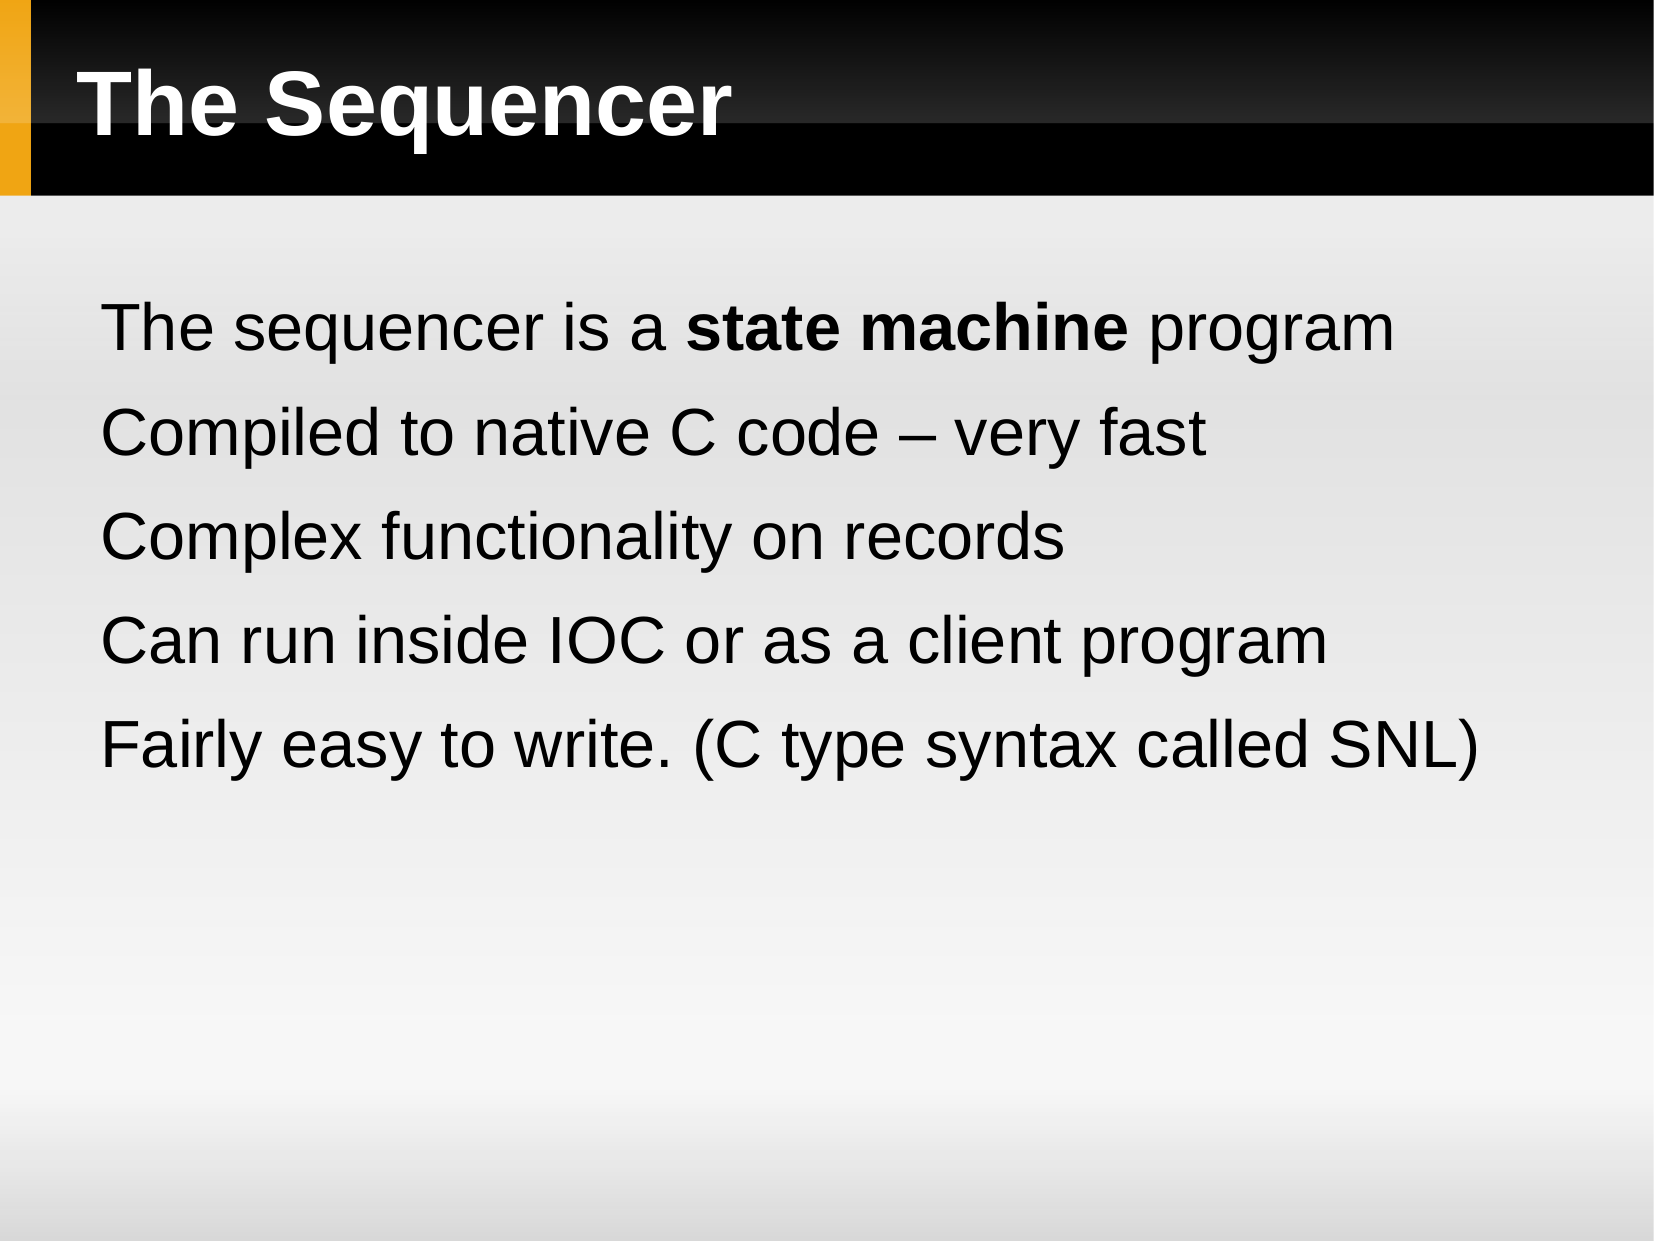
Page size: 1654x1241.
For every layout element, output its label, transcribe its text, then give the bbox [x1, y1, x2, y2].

picture [0, 0, 1654, 1241]
title The Sequencer [76, 7, 1565, 200]
list The sequencer is a state machine program Compiled to native C code – very fast Complex functionality on records Can run inside IOC or as a client program Fairly easy to write. (C type syntax called SNL) [82, 290, 1571, 1094]
